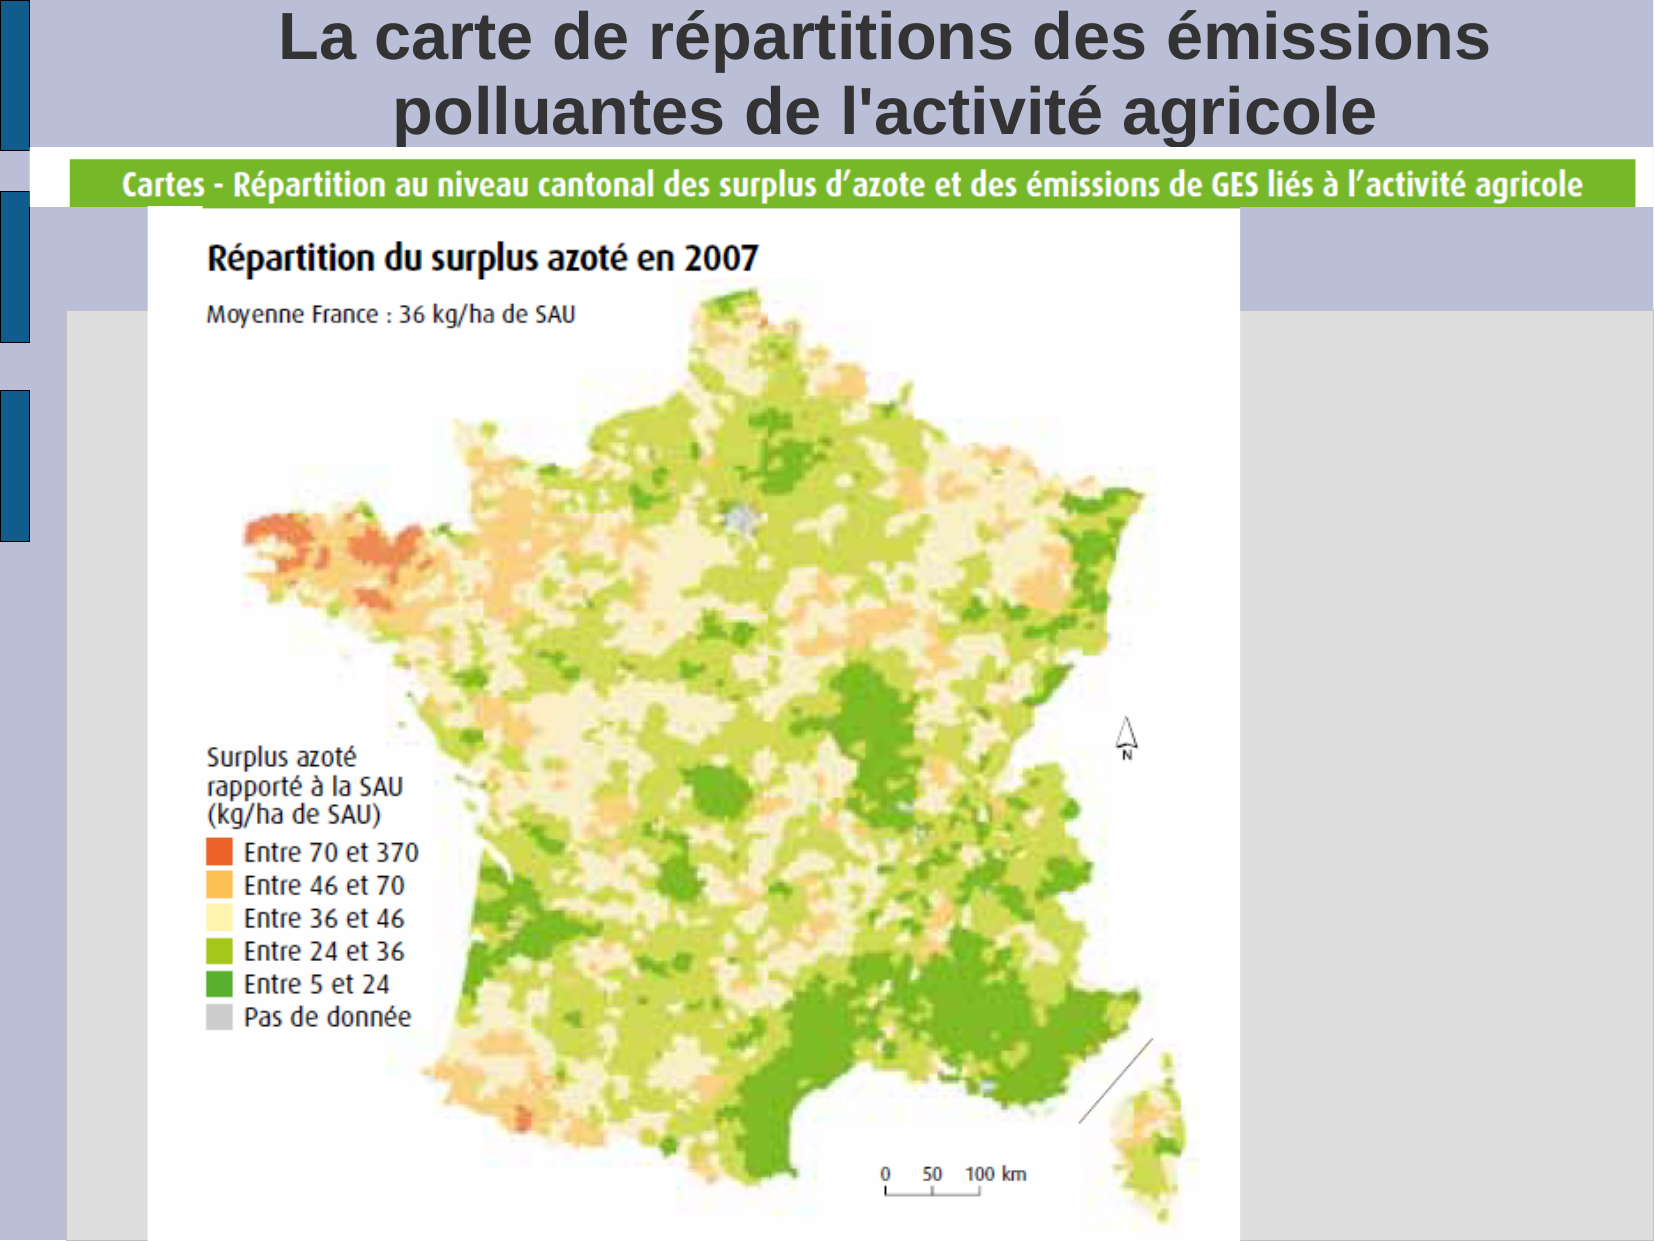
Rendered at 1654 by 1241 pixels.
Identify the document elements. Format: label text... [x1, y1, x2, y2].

title La carte de répartitions des émissions polluantes de l'activité agricole [118, 0, 1654, 147]
picture [29, 147, 1654, 1241]
